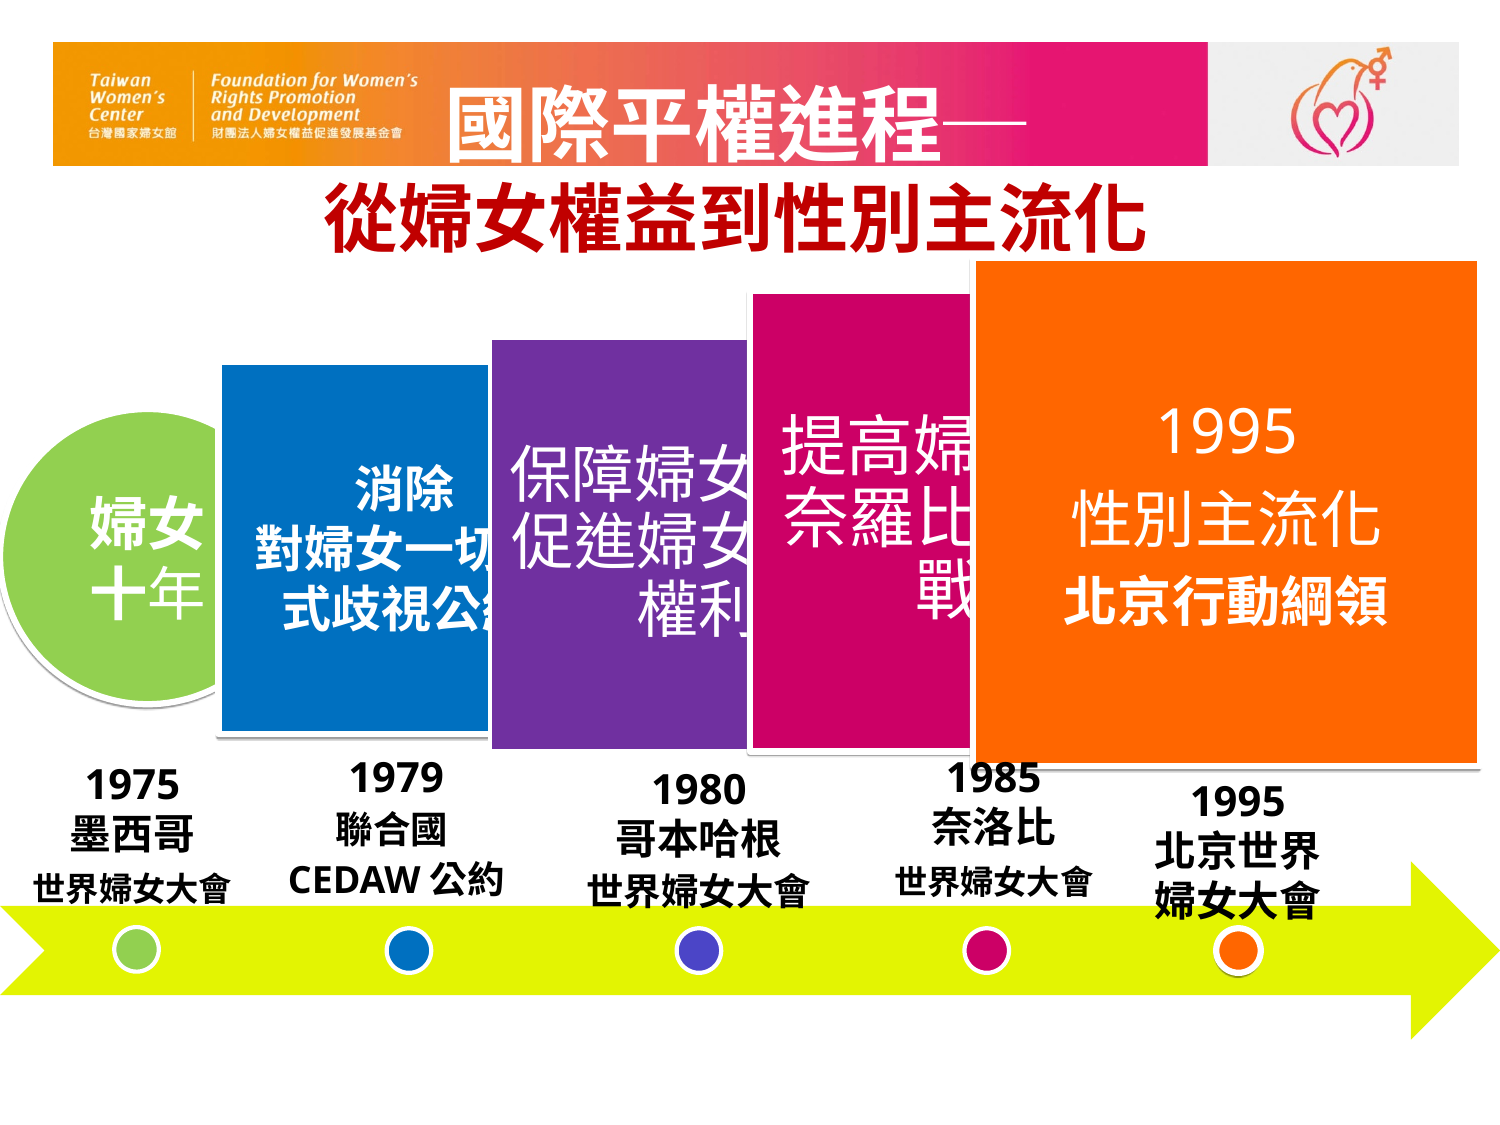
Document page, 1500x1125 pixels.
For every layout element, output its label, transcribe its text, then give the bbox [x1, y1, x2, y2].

text_box 保障婦女權利促進婦女行使權利 [490, 338, 746, 752]
text_box 1995 北京世界婦女大會 [1127, 751, 1349, 930]
text_box 1980 哥本哈根 世界婦女大會 [552, 739, 846, 918]
text_box 提高婦女地位奈羅比前瞻性戰略 [750, 290, 969, 752]
text_box 婦女 十年 [0, 409, 215, 705]
text_box 1985 奈洛比 世界婦女大會 [864, 727, 1124, 907]
text_box 1979 聯合國CEDAW公約 [264, 727, 529, 907]
text_box 1975 墨西哥 世界婦女大會 [0, 727, 266, 932]
text_box 消除 對婦女一切形式歧視公約 [218, 361, 488, 727]
text_box [0, 861, 1500, 1040]
text_box 1995 性別主流化 北京行動綱領 [972, 257, 1481, 766]
title 國際平權進程─ 從婦女權益到性別主流化 [46, 30, 1426, 303]
